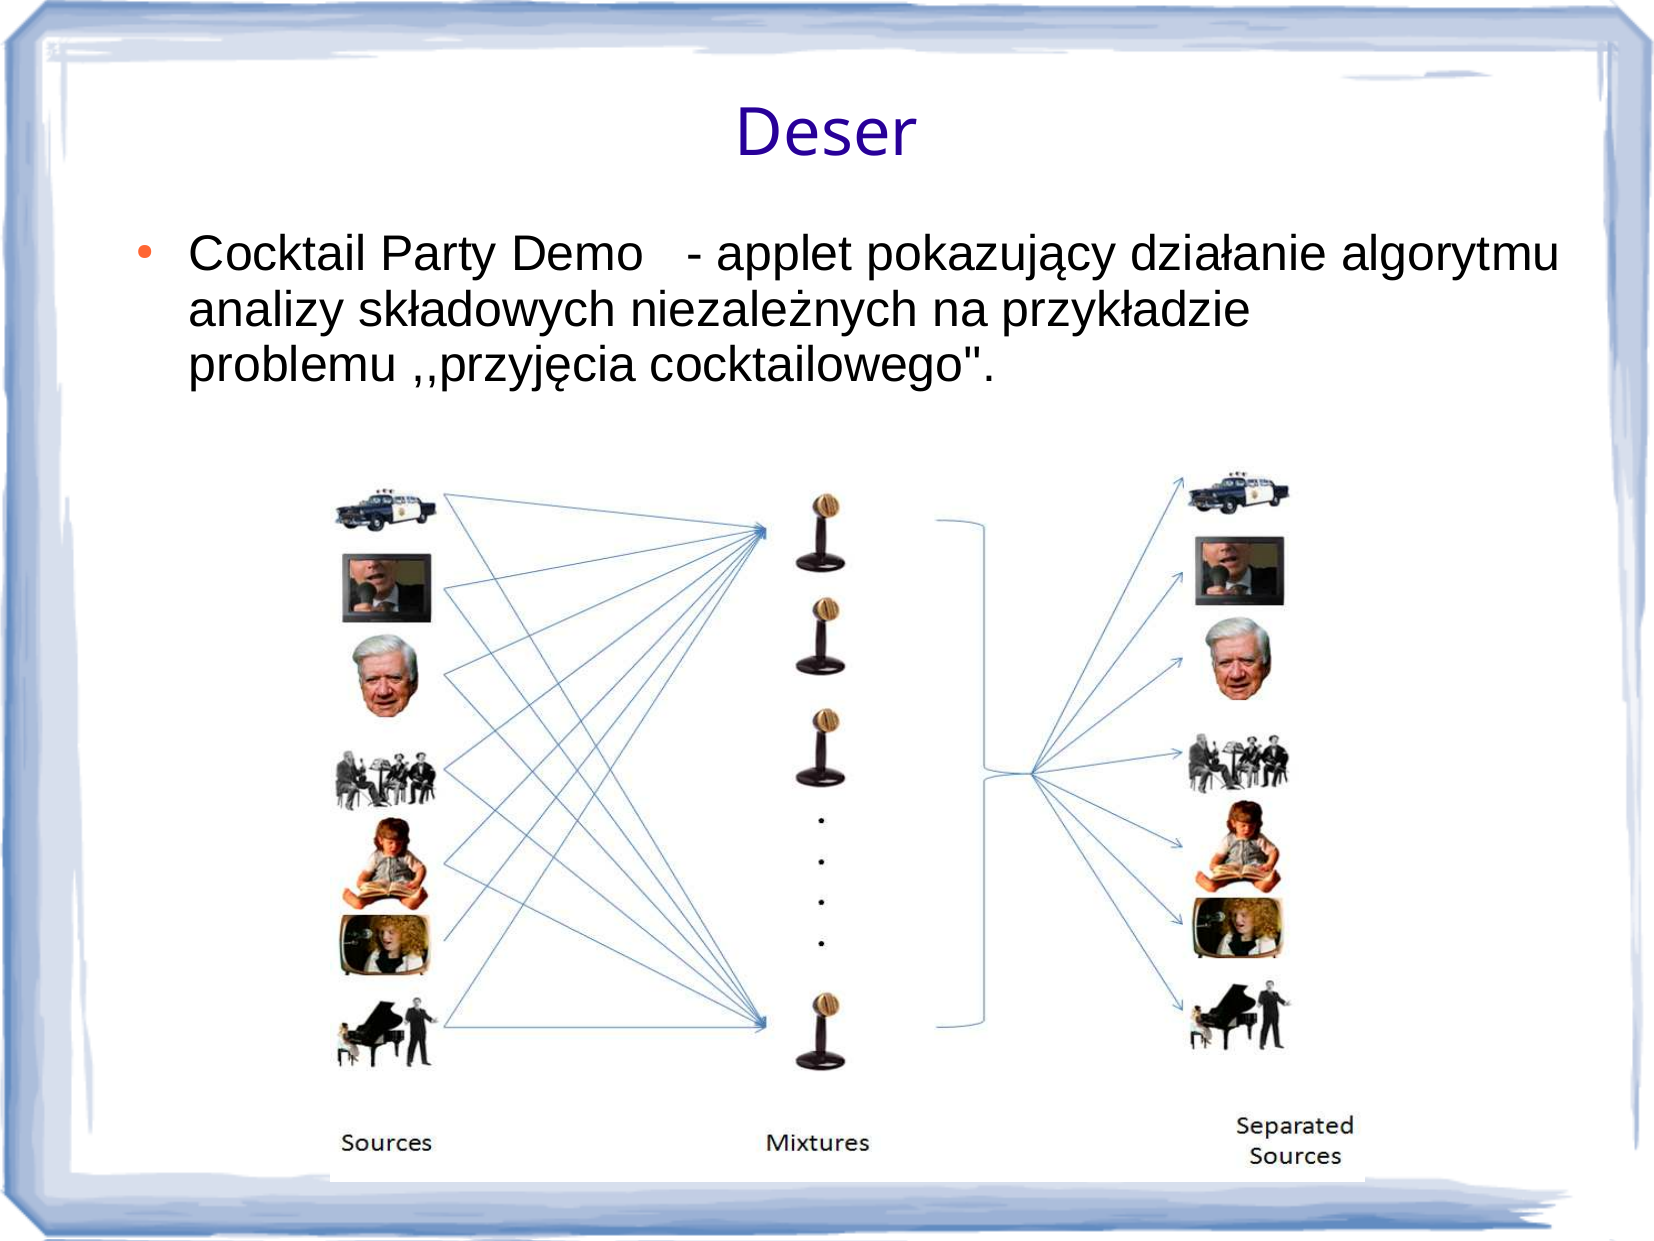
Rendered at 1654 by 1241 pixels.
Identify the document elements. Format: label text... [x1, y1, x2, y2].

list Cocktail Party Demo - applet pokazujący działanie algorytmu analizy składowych niezależnych na przykładzie problemu ,,przyjęcia cocktailowego''. [118, 225, 1571, 945]
picture [0, 0, 1654, 1241]
title Deser [82, 25, 1571, 233]
